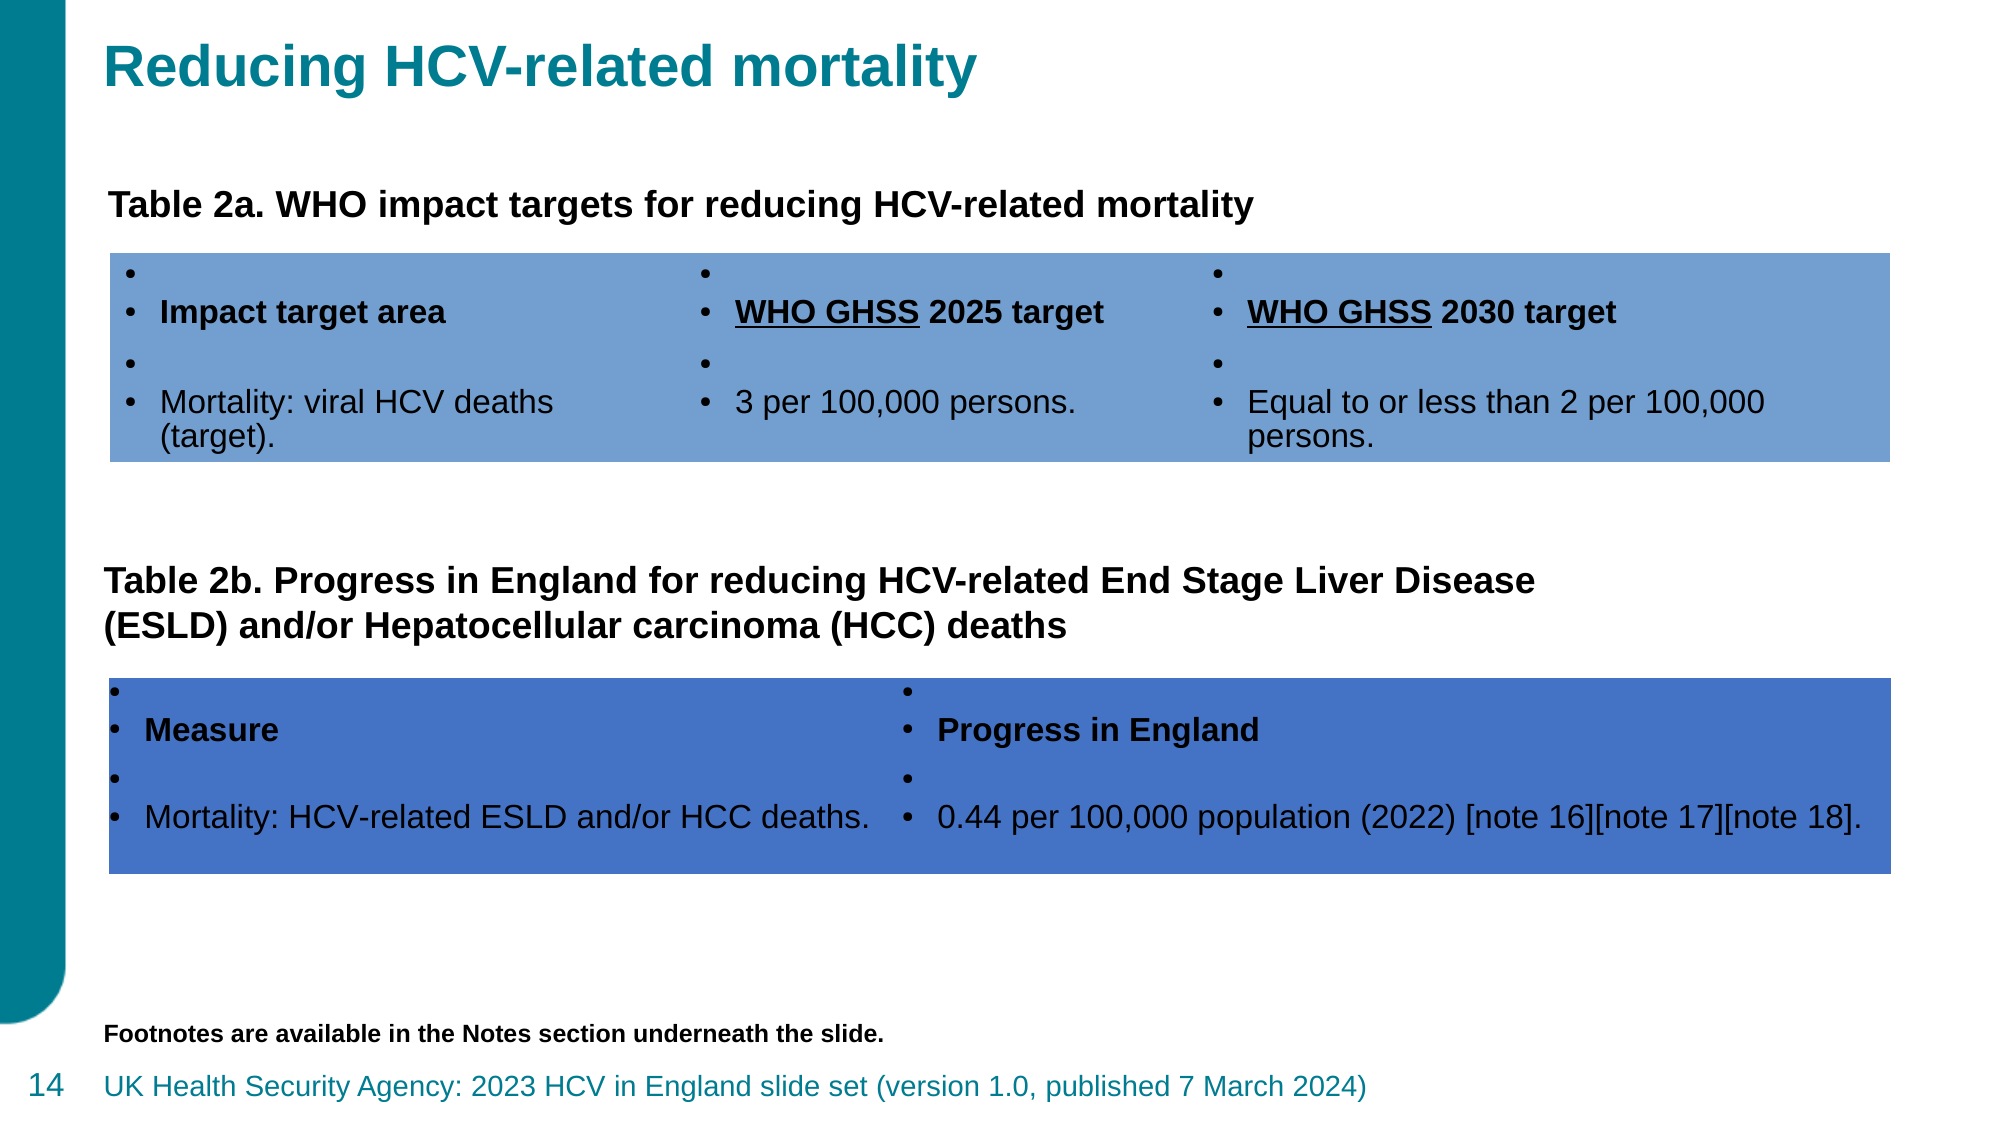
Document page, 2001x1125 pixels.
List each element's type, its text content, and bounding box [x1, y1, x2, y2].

table_header WHO GHSS 2025 target [685, 253, 1197, 343]
table_cell Mortality: viral HCV deaths (target). [110, 343, 685, 462]
table_cell Equal to or less than 2 per 100,000 persons. [1197, 343, 1890, 462]
table_header Impact target area [110, 253, 685, 343]
text_box [12, 1056, 88, 1115]
table_cell Mortality: HCV-related ESLD and/or HCC deaths. [109, 765, 902, 874]
text_box UK Health Security Agency: 2023 HCV in England slide set (version 1.0, published 7 March 2024) [88, 1054, 1731, 1115]
text_box Footnotes are available in the Notes section underneath the slide. [88, 1009, 1574, 1054]
title Reducing HCV-related mortality [88, 28, 1595, 107]
table_header Measure [109, 678, 902, 765]
table_cell 3 per 100,000 persons. [685, 343, 1197, 462]
text_box Table 2a. WHO impact targets for reducing HCV-related mortality [92, 188, 1433, 235]
text_box Table 2b. Progress in England for reducing HCV-related End Stage Liver Disease (ESLD) and/or Hepatocellular carcinoma (HCC) deaths [88, 548, 1643, 655]
table_cell 0.44 per 100,000 population (2022) [note 16][note 17][note 18]. [902, 765, 1891, 874]
table_header WHO GHSS 2030 target [1197, 253, 1890, 343]
table_header Progress in England [902, 678, 1891, 765]
